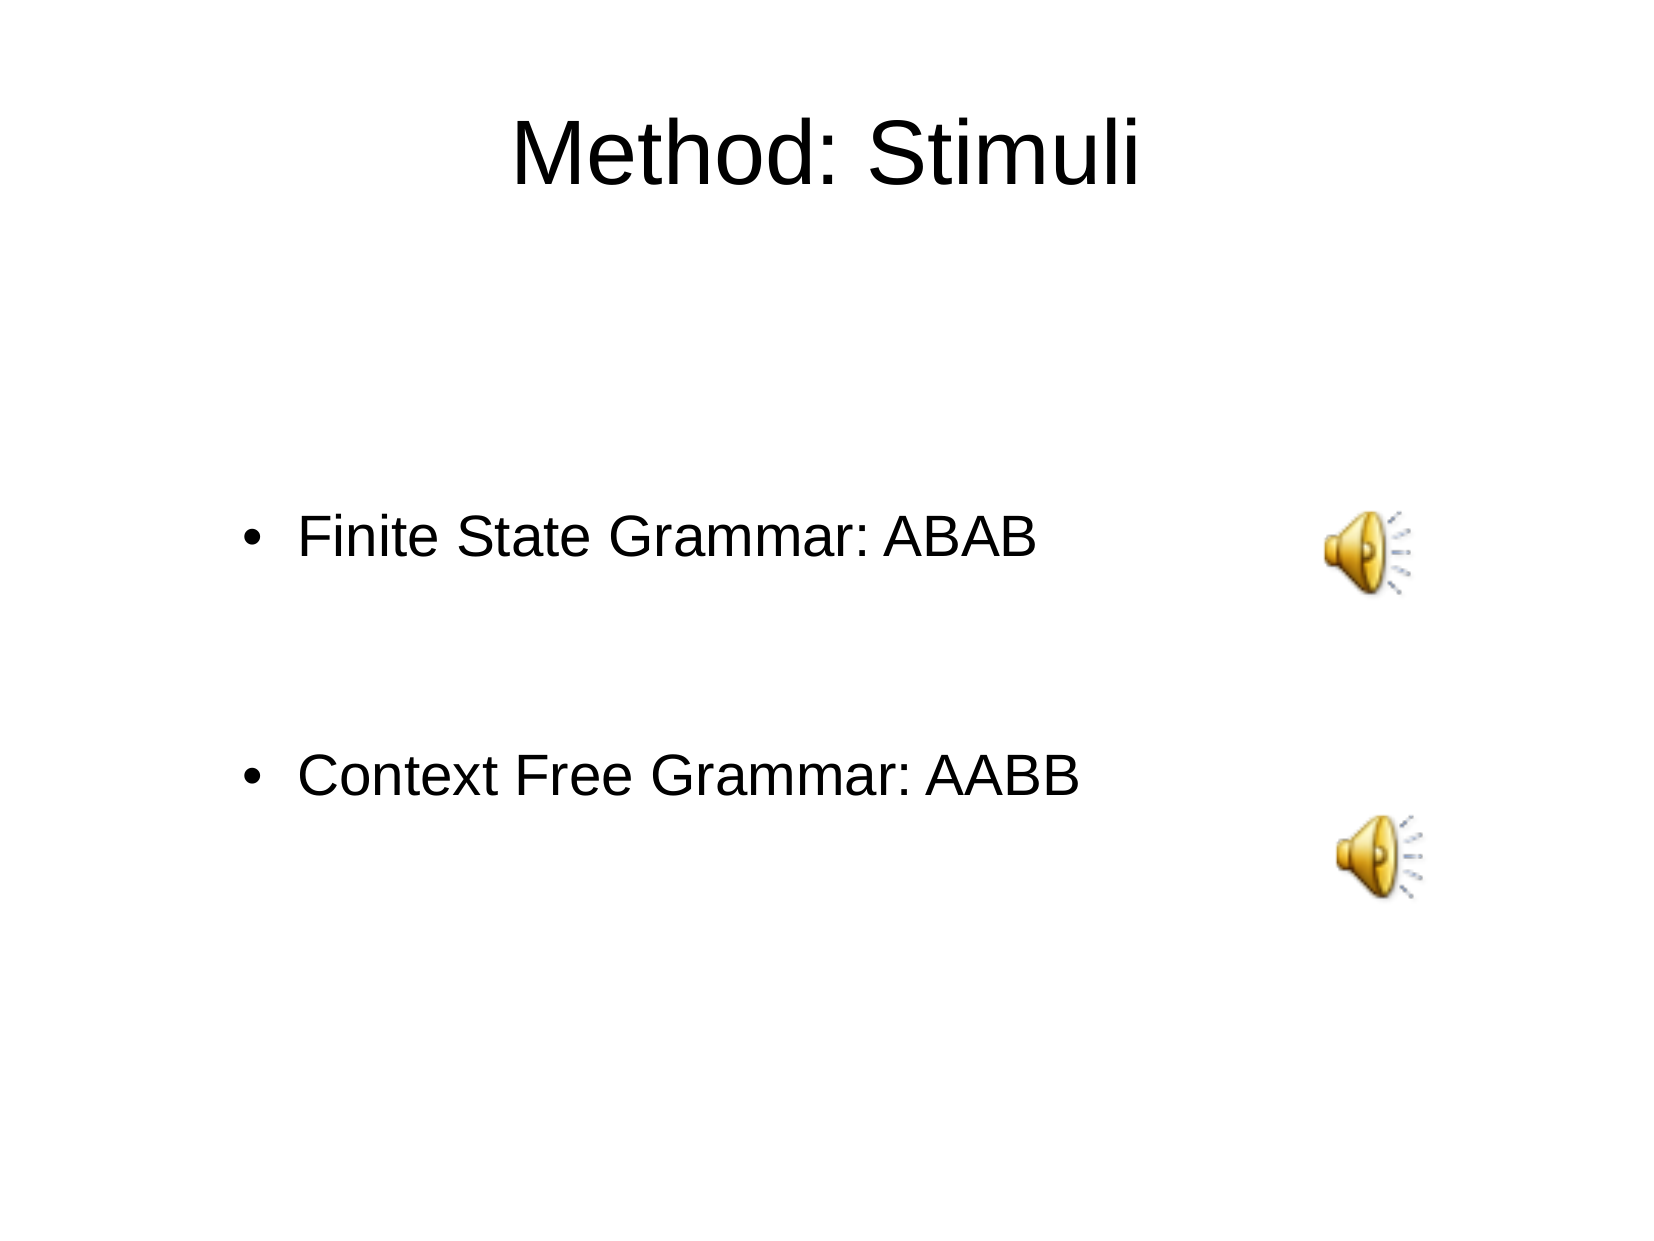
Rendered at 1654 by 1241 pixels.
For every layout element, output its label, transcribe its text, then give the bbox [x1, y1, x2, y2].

title Method: Stimuli [82, 49, 1571, 257]
list Finite State Grammar: ABAB Context Free Grammar: AABB [227, 496, 1193, 1172]
picture [1322, 509, 1420, 607]
picture [1334, 813, 1432, 911]
